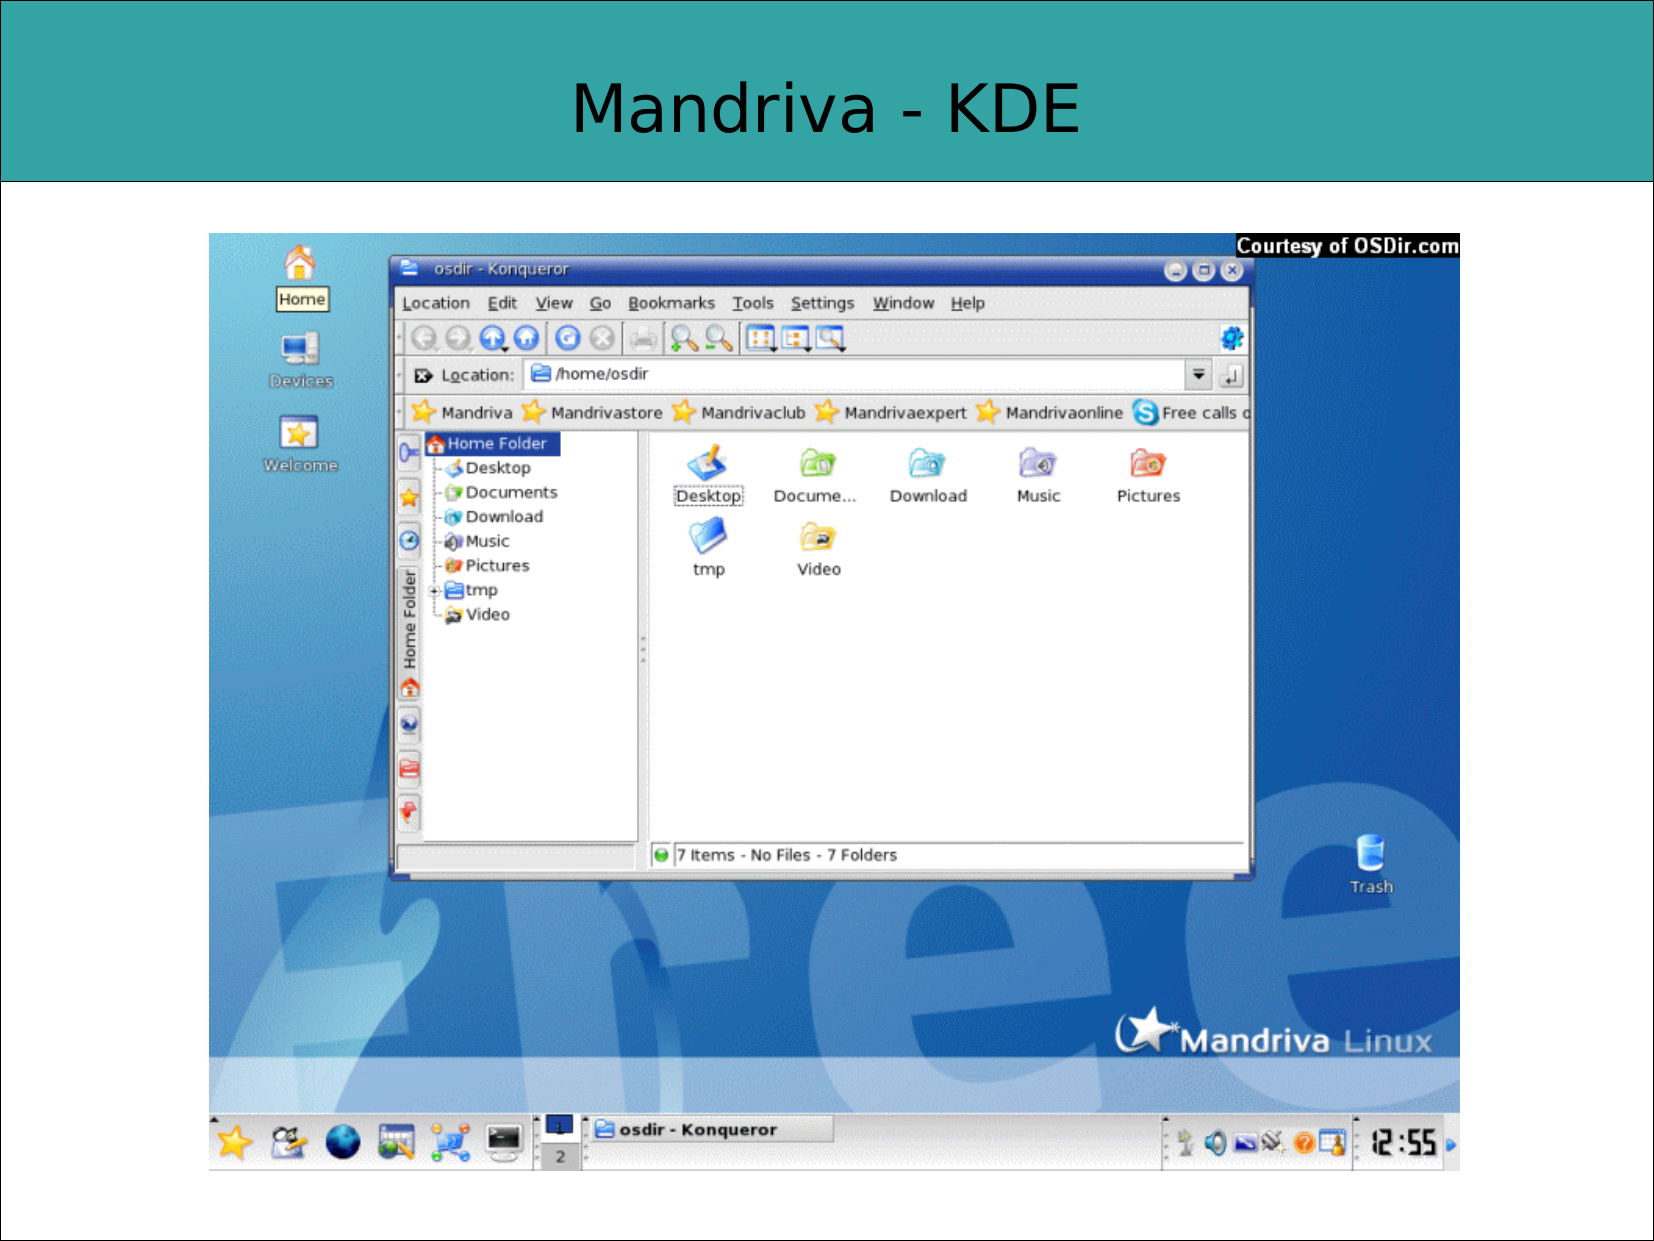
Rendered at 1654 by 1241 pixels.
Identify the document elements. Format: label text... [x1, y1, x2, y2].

picture [209, 233, 1460, 1171]
title Mandriva - KDE [82, 49, 1571, 170]
